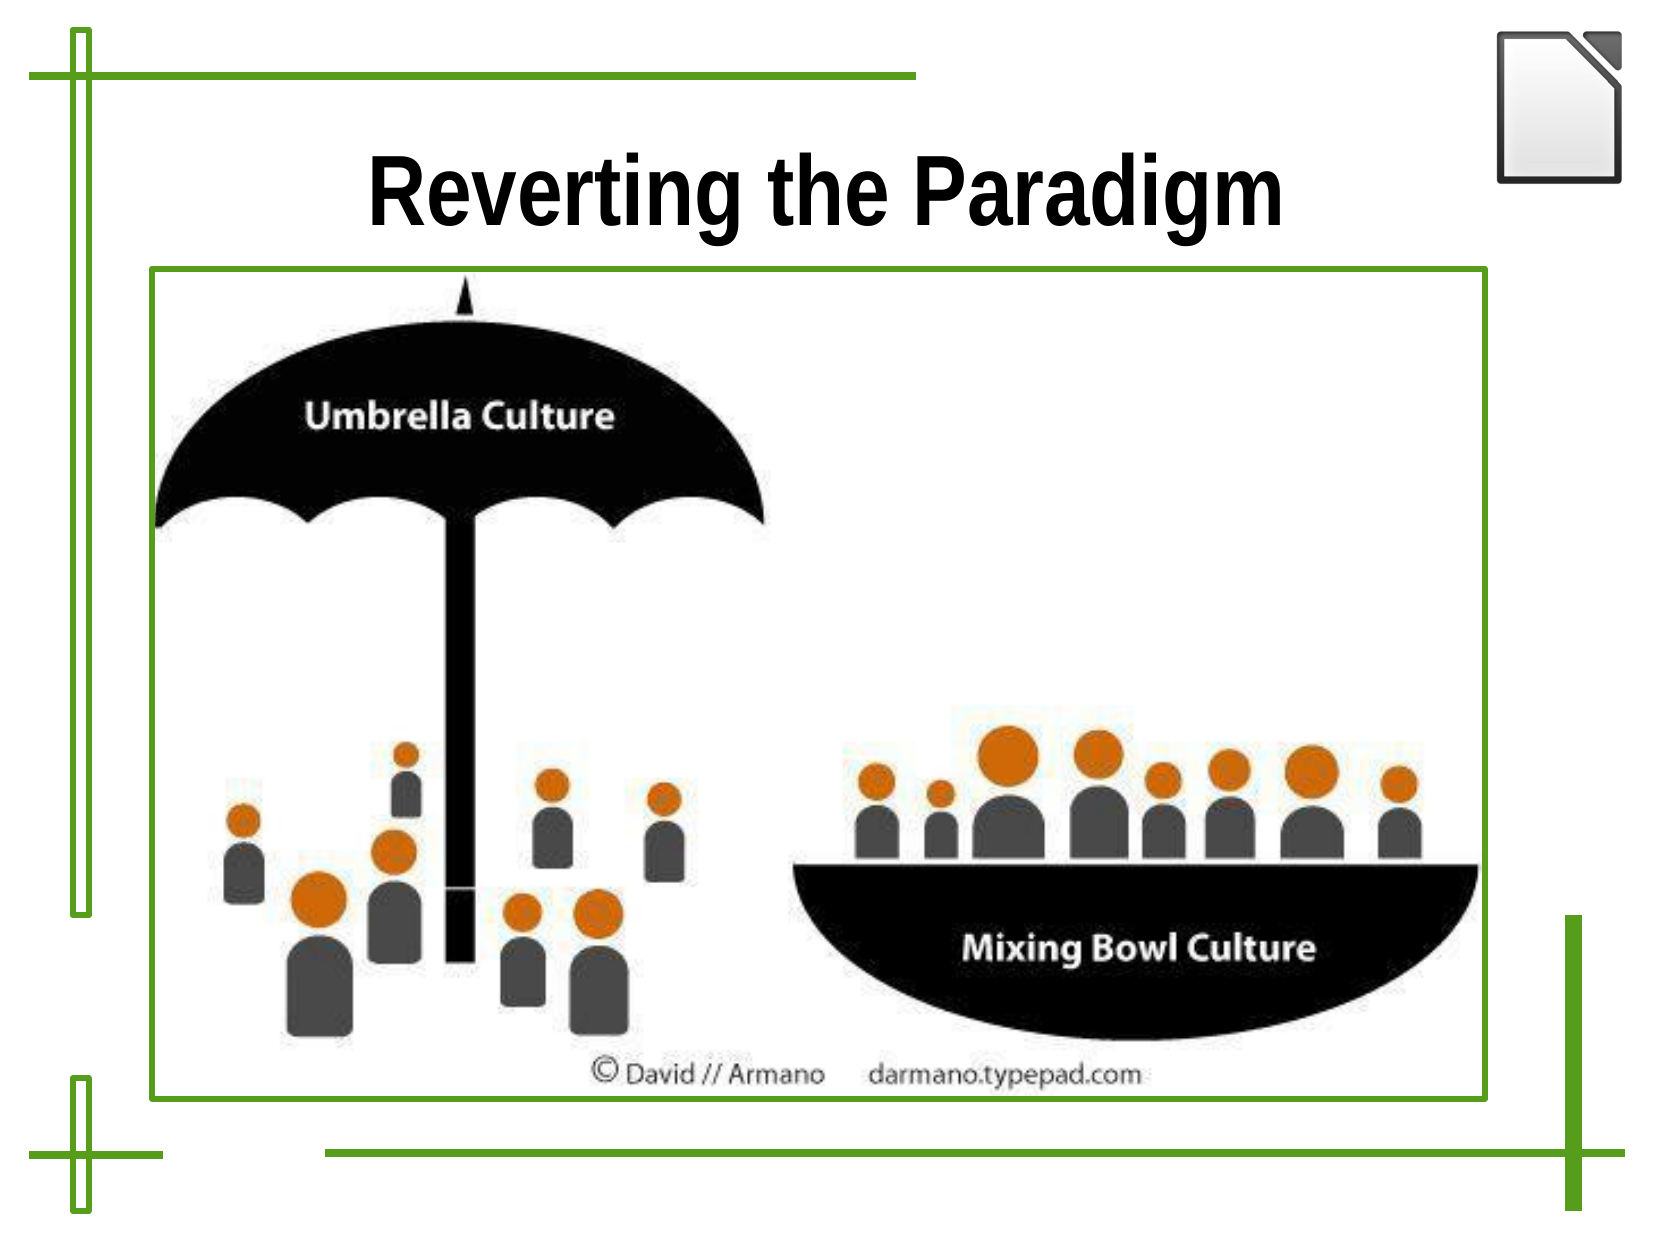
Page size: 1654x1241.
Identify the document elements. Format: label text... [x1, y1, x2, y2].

picture [1494, 29, 1624, 186]
title Reverting the Paradigm [118, 118, 1536, 260]
picture [154, 271, 1483, 1096]
